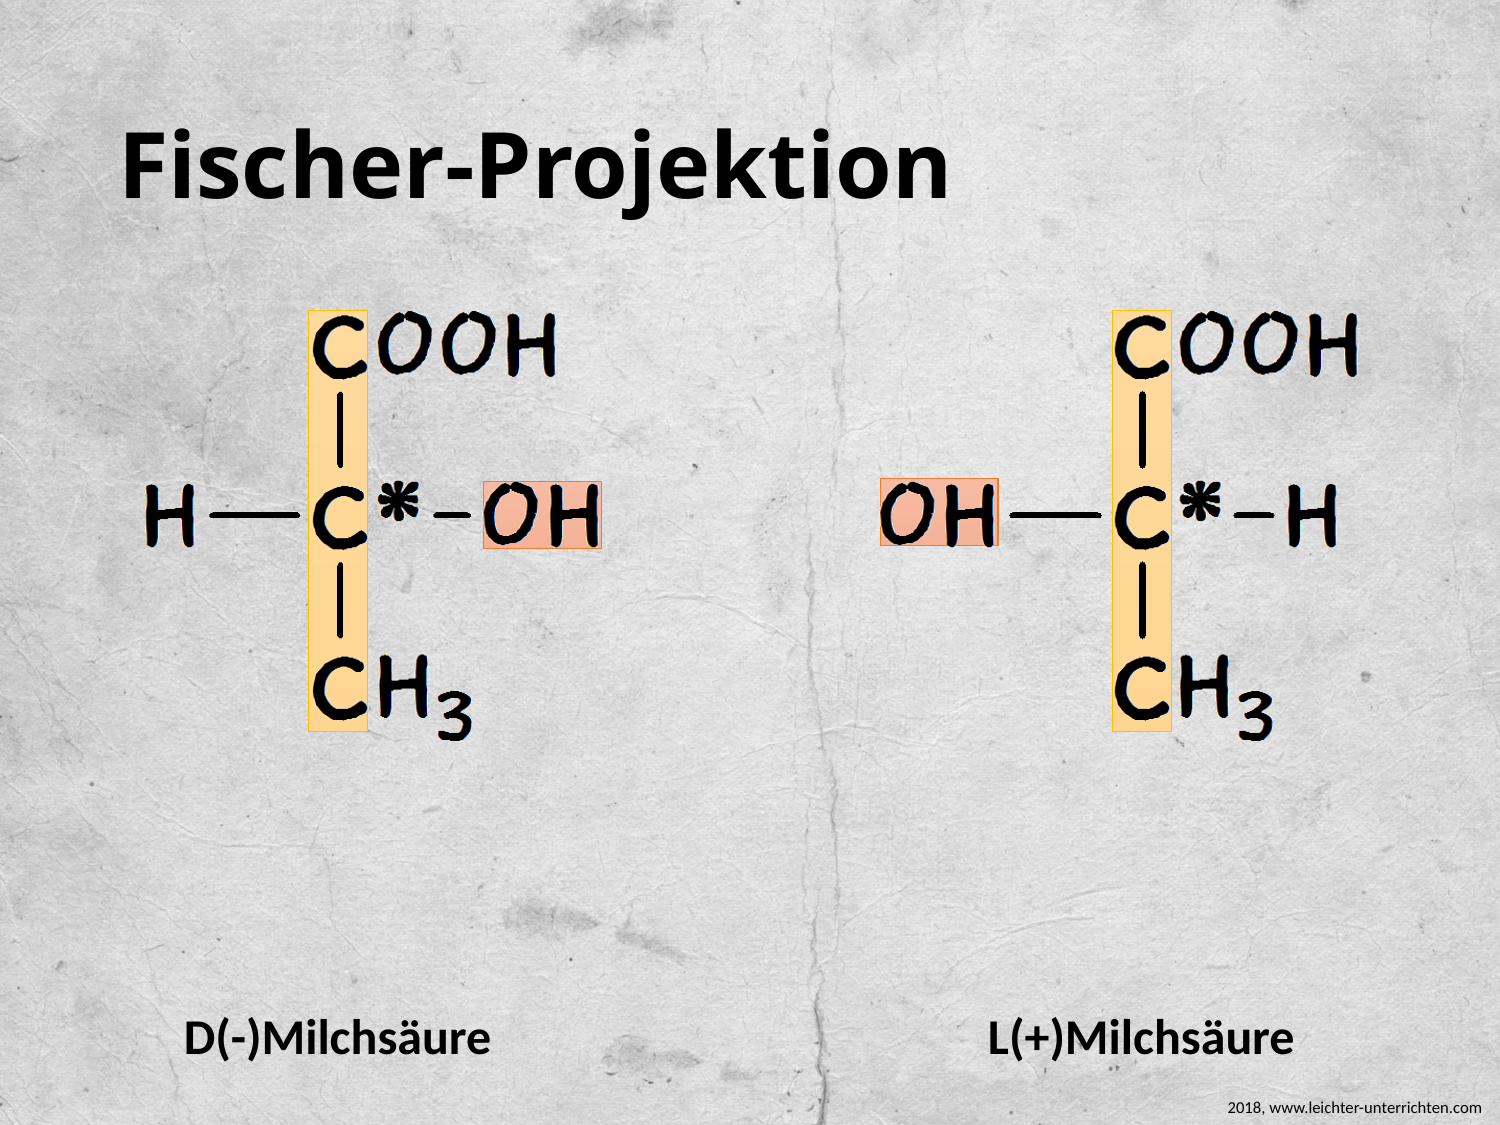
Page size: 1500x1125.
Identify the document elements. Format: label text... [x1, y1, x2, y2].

picture [0, 0, 1500, 1125]
title Fischer-Projektion [103, 59, 1397, 278]
text_box D(-)Milchsäure [169, 996, 507, 1072]
text_box L(+)Milchsäure [973, 996, 1311, 1072]
